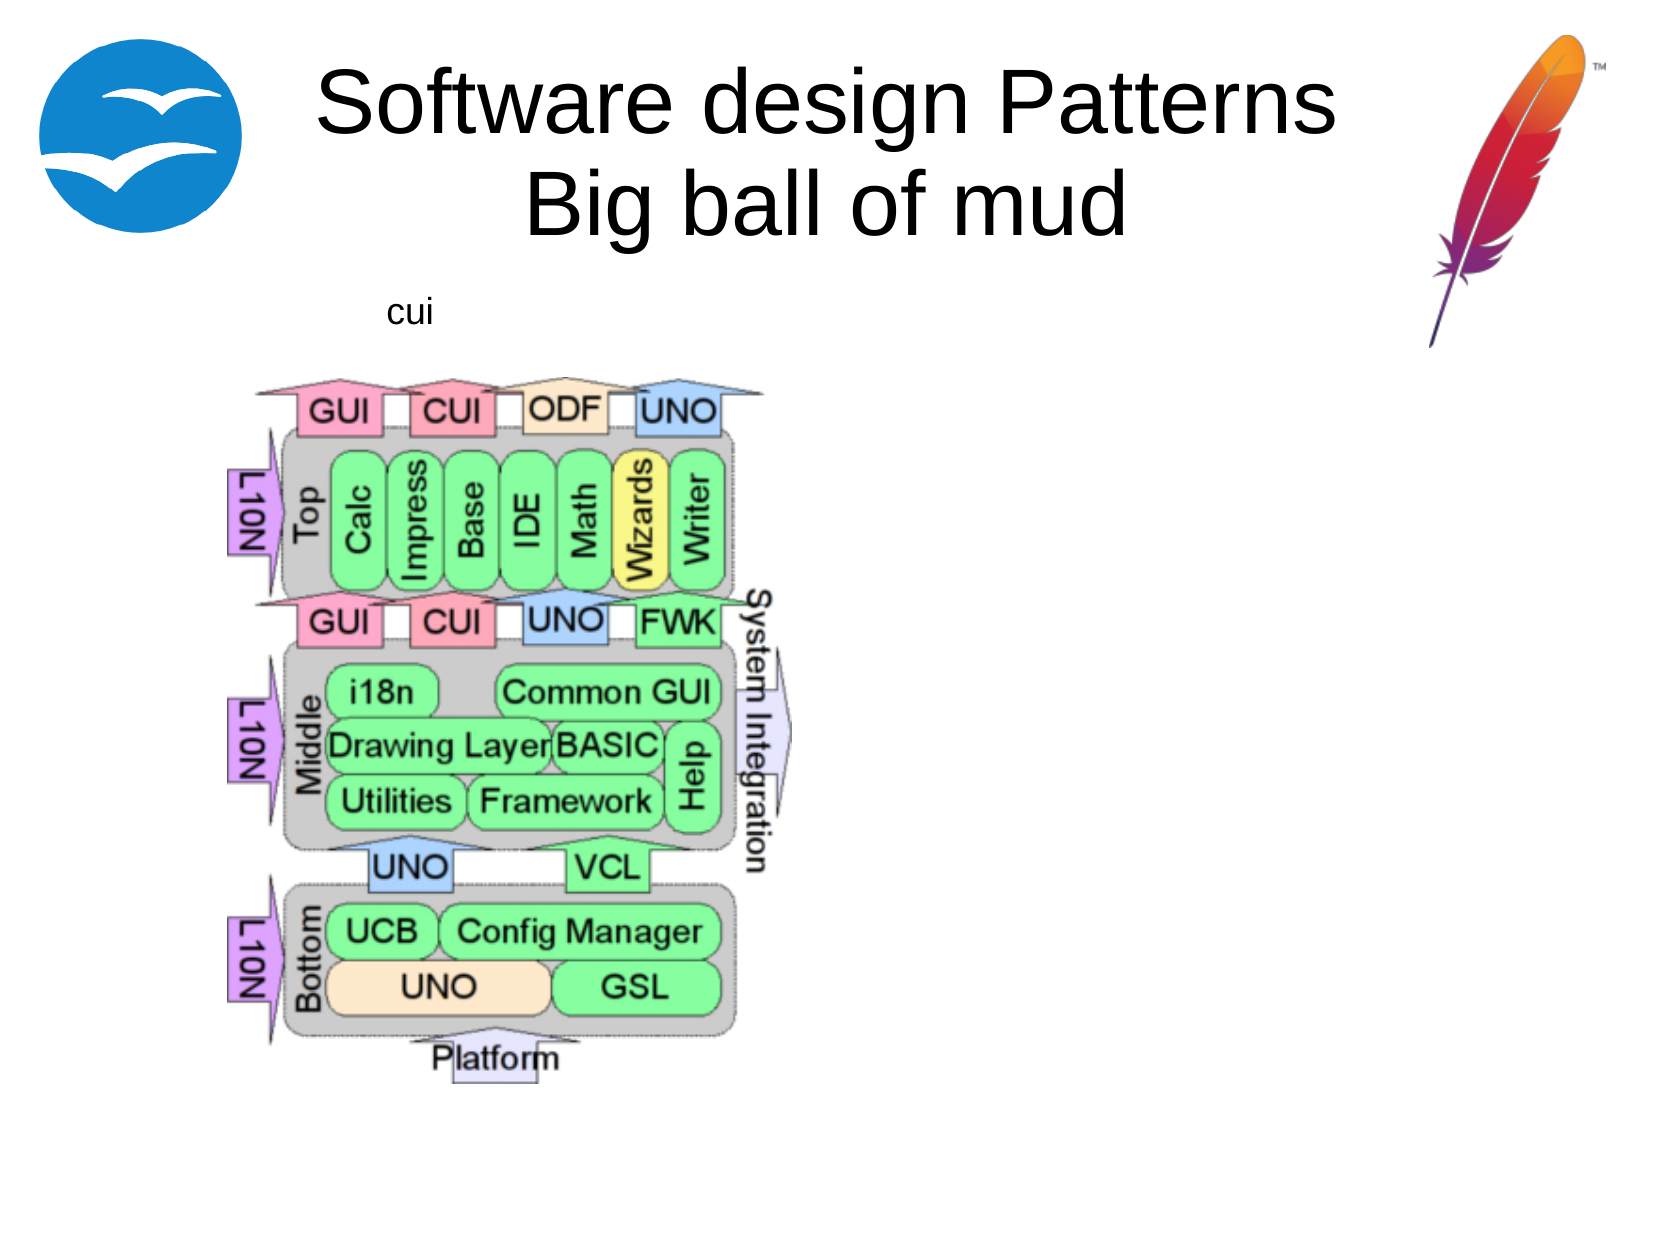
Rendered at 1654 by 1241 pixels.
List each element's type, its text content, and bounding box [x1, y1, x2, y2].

text_box cui [371, 283, 449, 341]
title Software design Patterns Big ball of mud [271, 49, 1429, 257]
picture [1429, 35, 1606, 348]
picture [11, 11, 271, 260]
picture [227, 377, 792, 1084]
